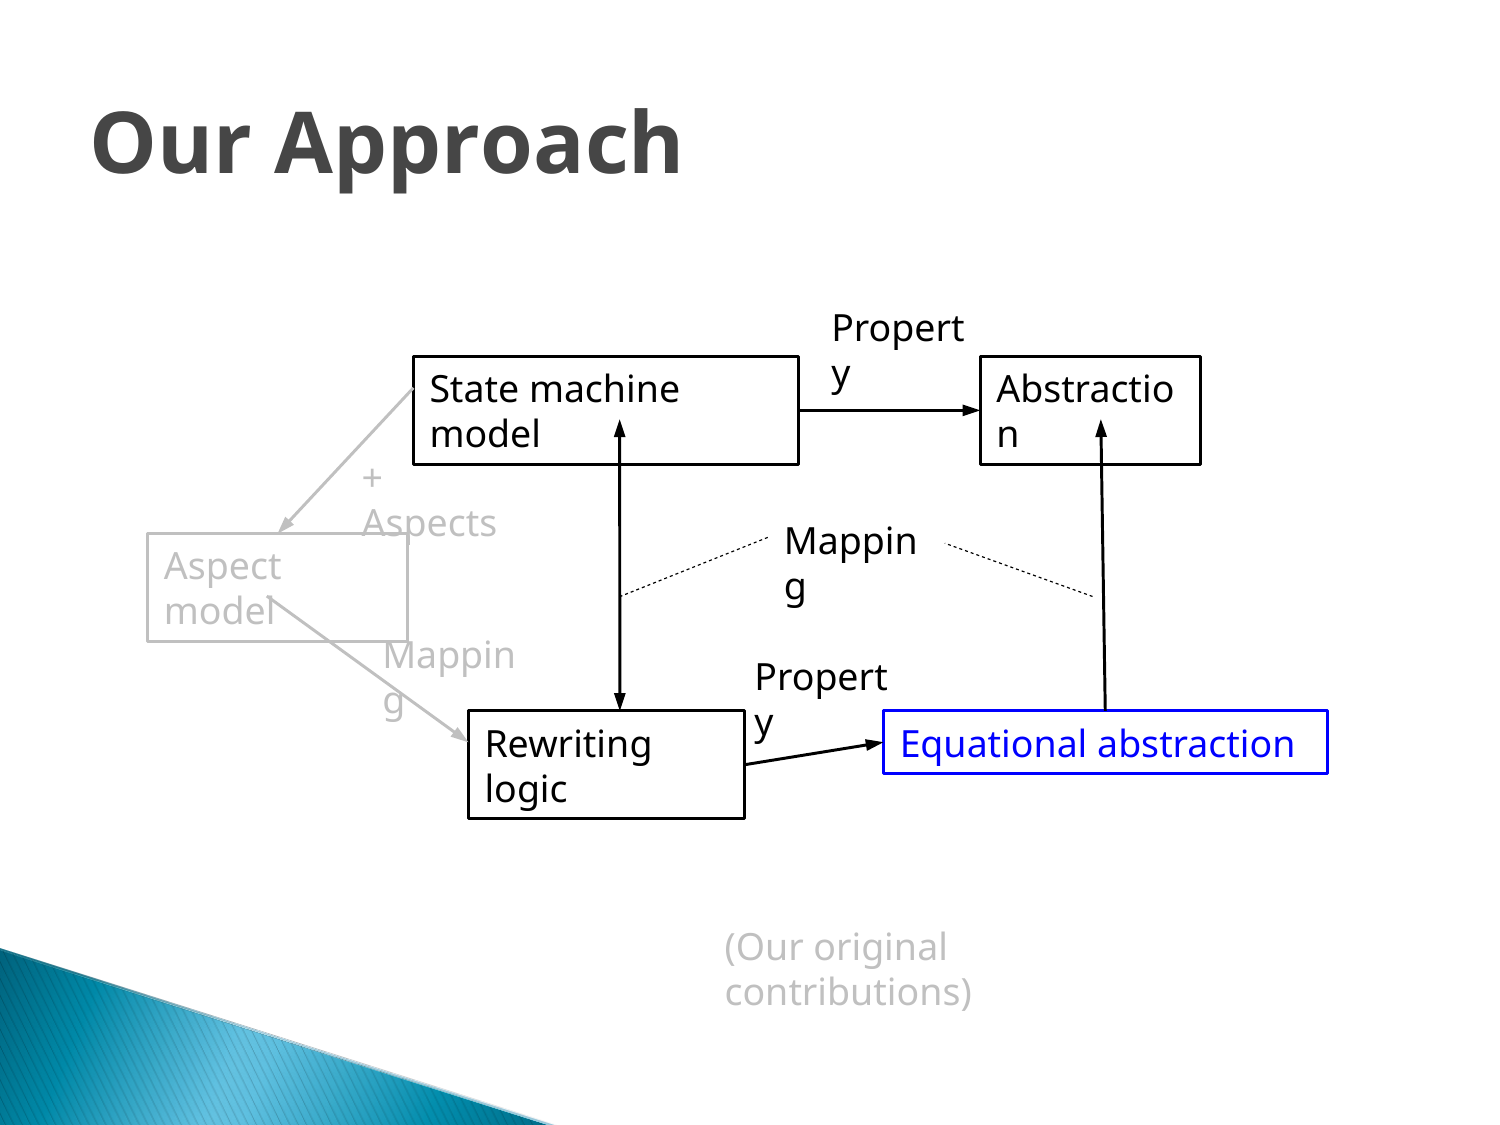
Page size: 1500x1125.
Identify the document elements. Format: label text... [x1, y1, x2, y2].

text_box Property [814, 295, 990, 359]
text_box Abstraction [980, 356, 1201, 420]
text_box Equational abstraction [883, 710, 1328, 774]
text_box State machine model [413, 356, 799, 420]
text_box Rewriting logic [468, 710, 745, 774]
text_box Aspect model [147, 533, 408, 597]
text_box Mapping [366, 621, 543, 728]
text_box Property [738, 643, 913, 707]
text_box Mapping [767, 507, 945, 571]
text_box (Our original contributions) [709, 915, 1182, 976]
title Our Approach [75, 20, 1426, 257]
text_box + Aspects [345, 445, 544, 508]
